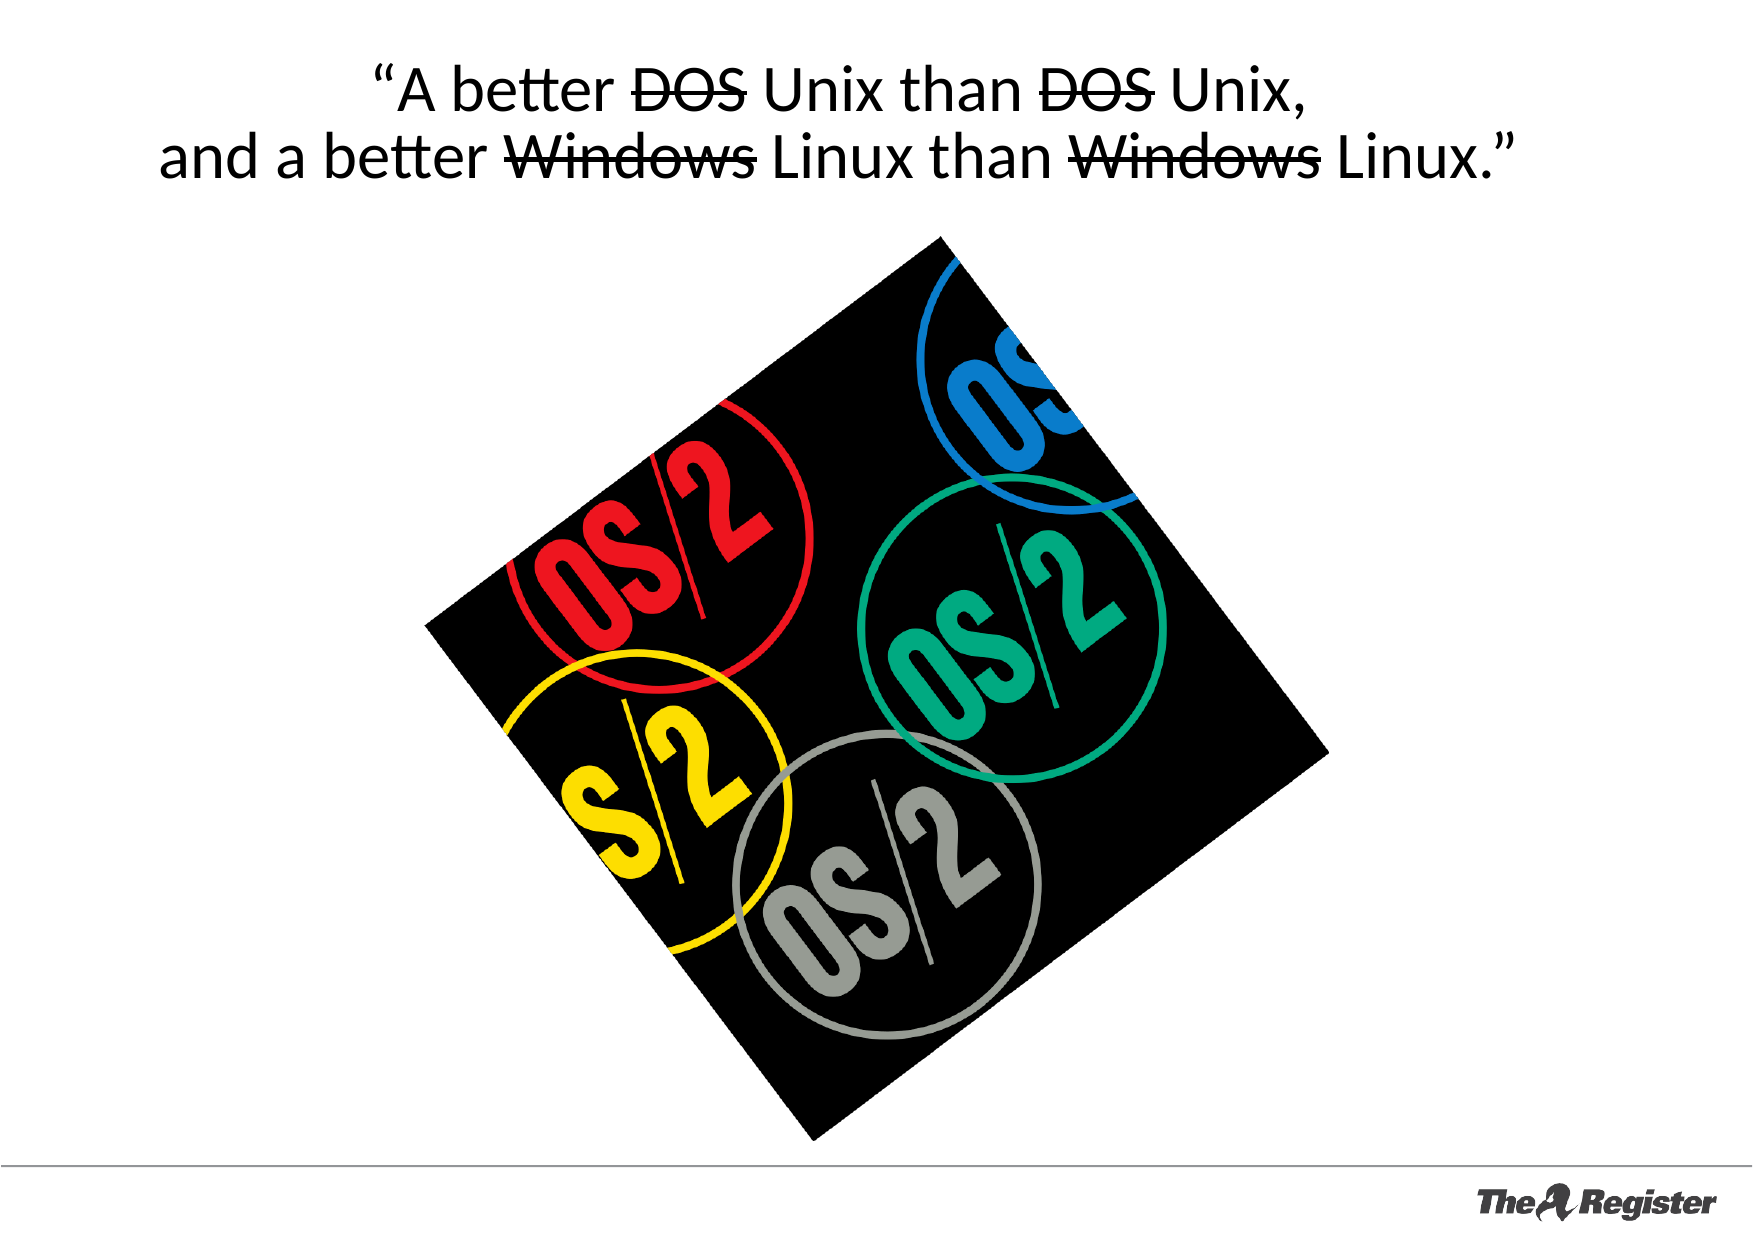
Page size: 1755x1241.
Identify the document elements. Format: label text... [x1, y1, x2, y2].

picture [1477, 1183, 1717, 1222]
title “A better DOS Unix than DOS Unix, and a better Windows Linux than Windows Linux.” [72, 38, 1605, 218]
picture [424, 236, 1329, 1141]
